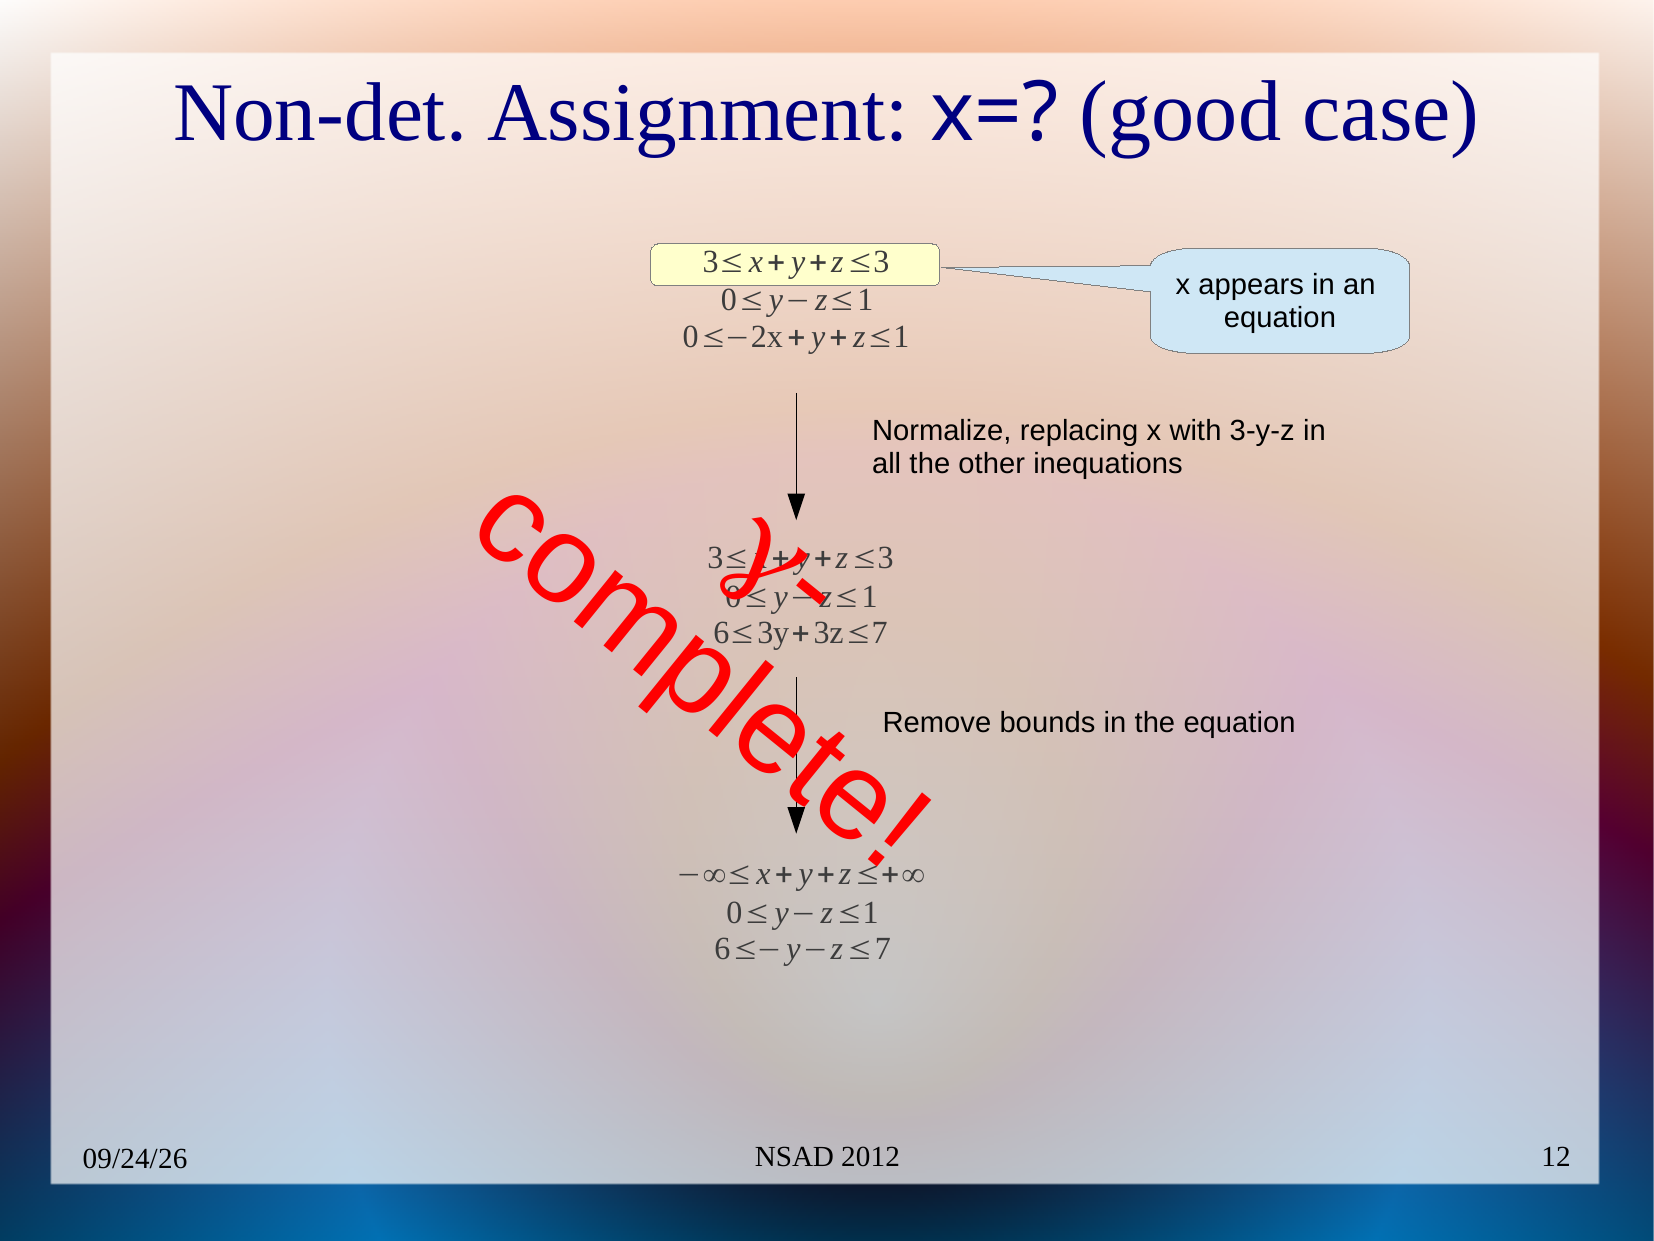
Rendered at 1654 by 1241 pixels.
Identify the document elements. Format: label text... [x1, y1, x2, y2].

chart [889, 540, 903, 551]
picture [0, 0, 1654, 1241]
title Non-det. Assignment: x=? (good case) [82, 53, 1571, 163]
chart [674, 244, 918, 356]
text_box x appears in an equation [941, 248, 1410, 354]
text_box Remove bounds in the equation [1080, 698, 1364, 747]
text_box g-complete! [390, 286, 1105, 945]
text_box Normalize, replacing x with 3-y-z in all the other inequations [857, 406, 1353, 488]
chart [668, 856, 935, 968]
text_box [650, 243, 940, 286]
